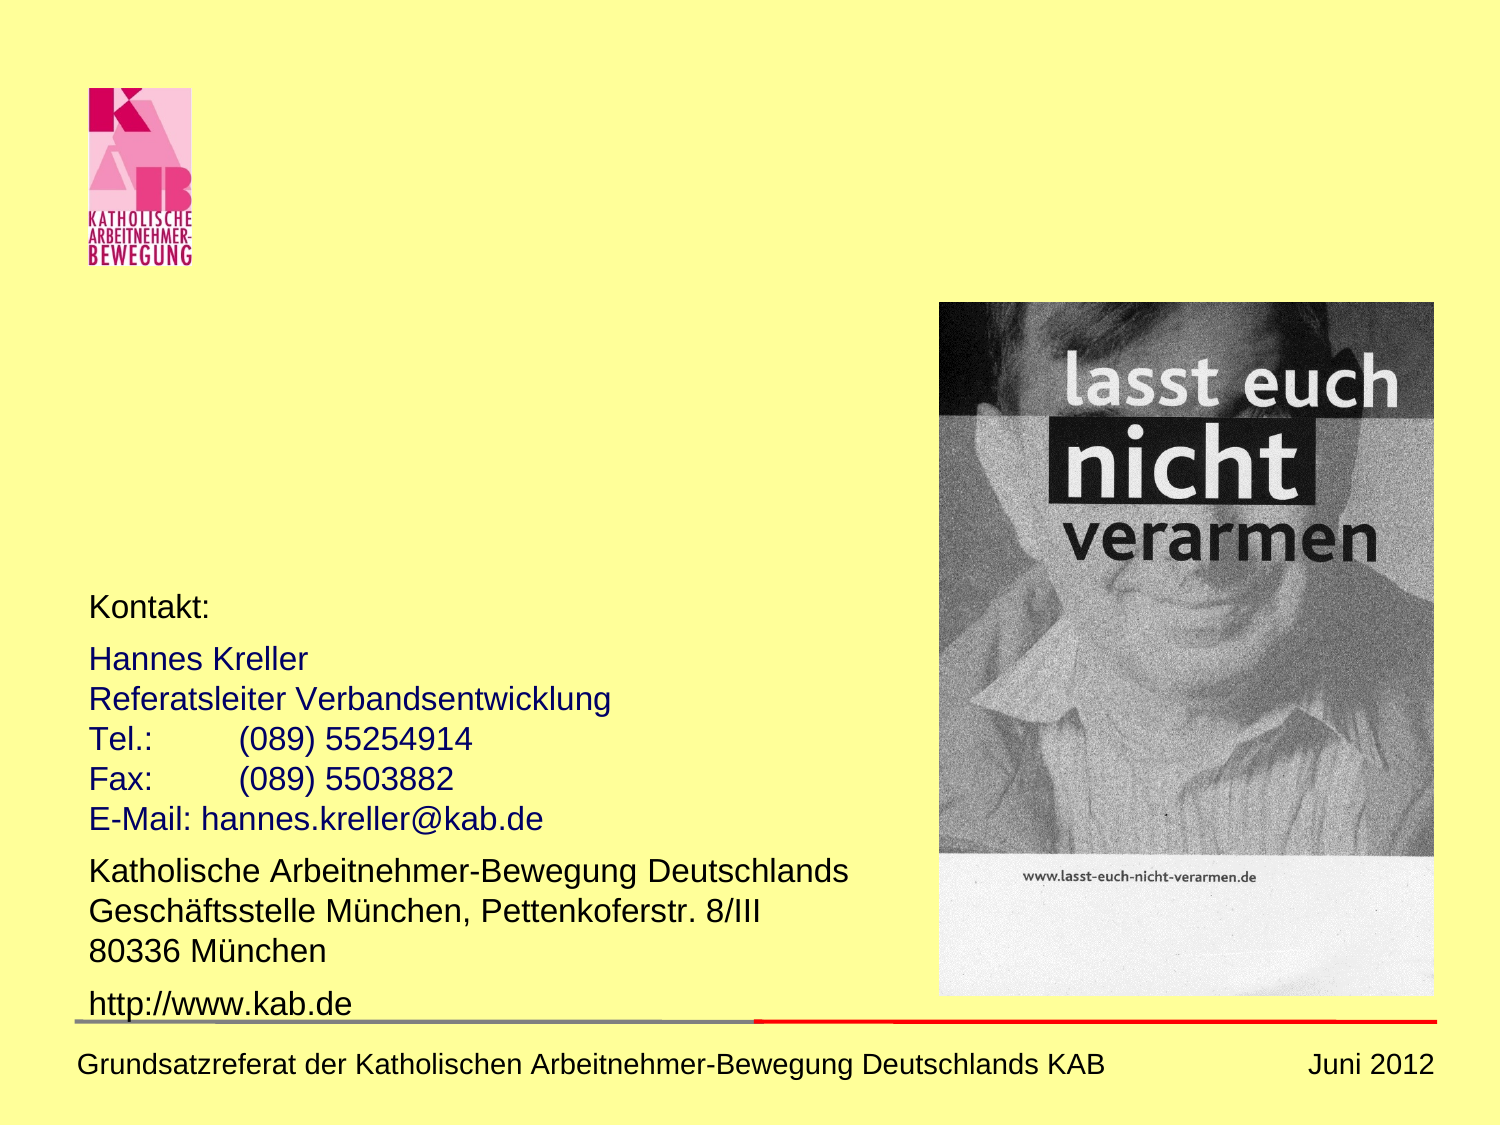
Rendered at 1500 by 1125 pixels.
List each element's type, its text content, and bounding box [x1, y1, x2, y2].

picture [939, 302, 1434, 996]
picture [88, 88, 192, 266]
text_box Kontakt: Hannes Kreller Referatsleiter Verbandsentwicklung Tel.: (089) 55254914 Fax: (089) 5503882 E-Mail: hannes.kreller@kab.de Katholische Arbeitnehmer-Bewegung Deutschlands Geschäftsstelle München, Pettenkoferstr. 8/III 80336 München http://www.kab.de [88, 354, 1418, 1034]
